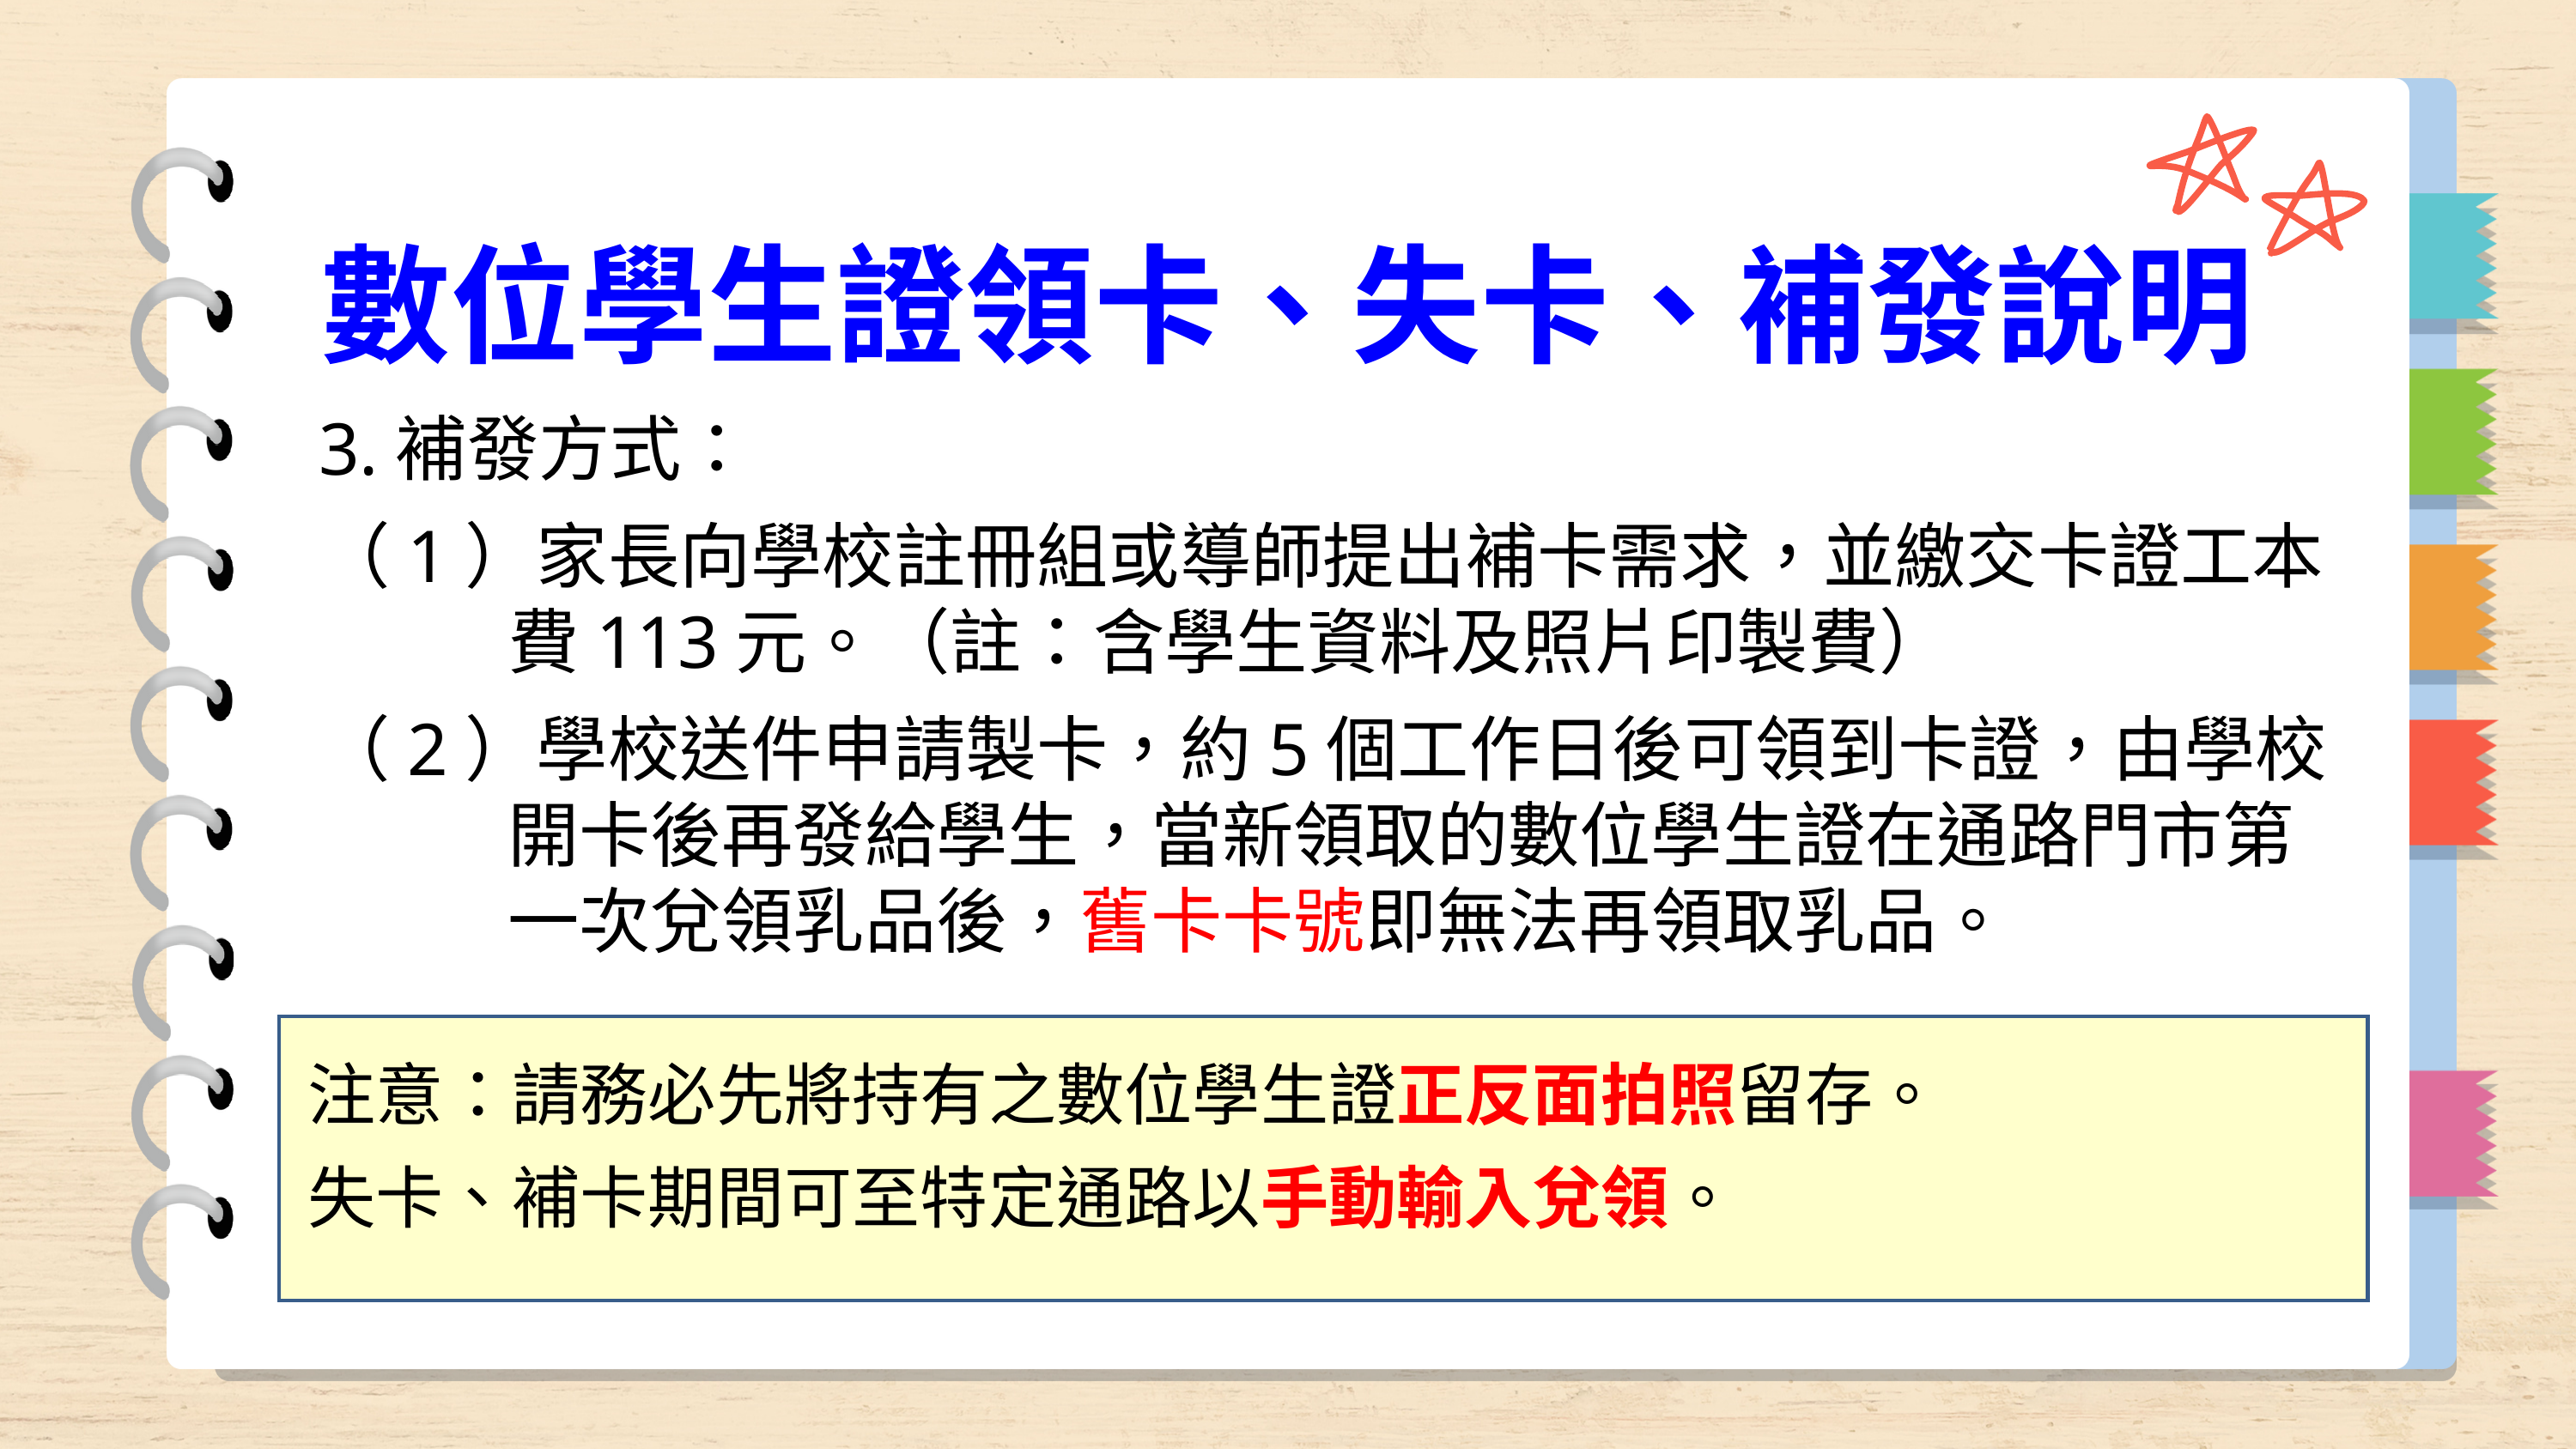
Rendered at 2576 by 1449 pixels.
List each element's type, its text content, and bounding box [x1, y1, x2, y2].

text_box 3.補發方式： （1）家長向學校註冊組或導師提出補卡需求，並繳交卡證工本費113元。（註：含學生資料及照片印製費） （2）學校送件申請製卡，約5個工作日後可領到卡證，由學校開卡後再發給學生，當新領取的數位學生證在通路門市第一次兌領乳品後，舊卡卡號即無法再領取乳品。 [306, 397, 2351, 1016]
text_box 數位學生證領卡、失卡、補發說明 [321, 224, 2281, 381]
text_box [279, 1016, 2368, 1300]
text_box [2146, 112, 2368, 258]
text_box 注意：請務必先將持有之數位學生證正反面拍照留存。 失卡、補卡期間可至特定通路以手動輸入兌領。 [295, 1045, 2368, 1267]
text_box [130, 148, 234, 1301]
